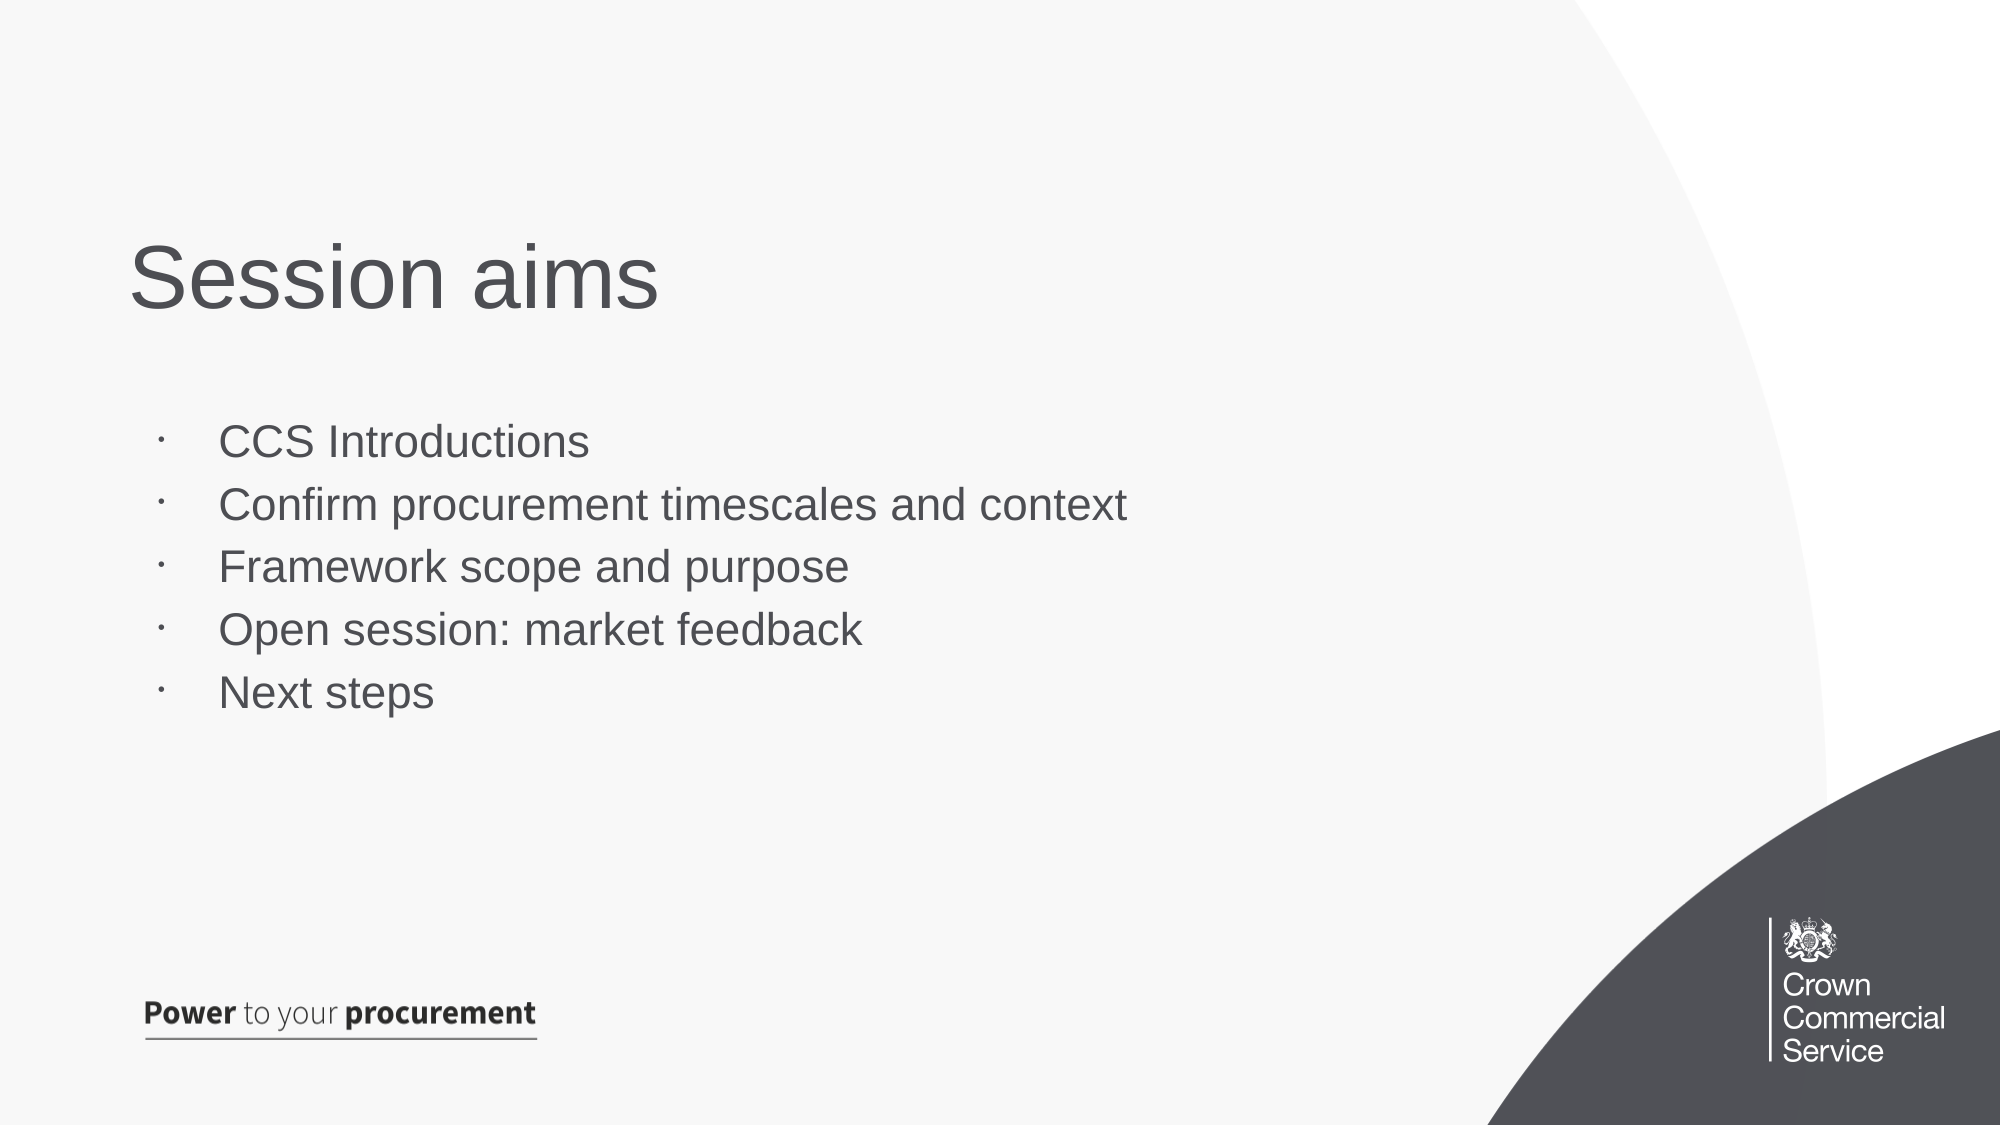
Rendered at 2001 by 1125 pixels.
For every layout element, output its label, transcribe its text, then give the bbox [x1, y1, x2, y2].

title Session aims [128, 219, 1922, 358]
subtitle CCS Introductions Confirm procurement timescales and context Framework scope and purpose Open session: market feedback Next steps [128, 404, 1465, 1084]
